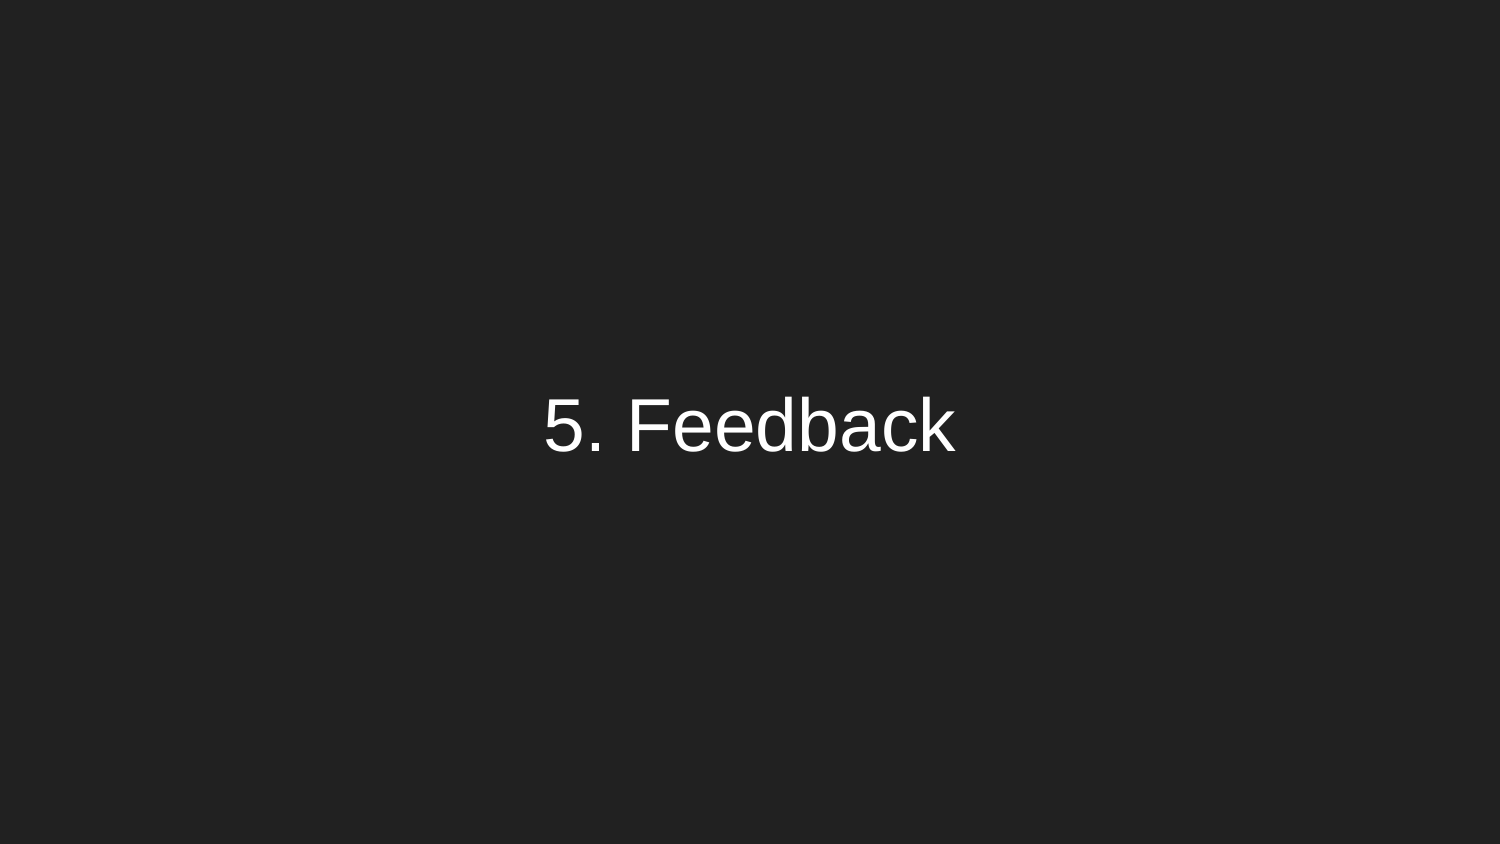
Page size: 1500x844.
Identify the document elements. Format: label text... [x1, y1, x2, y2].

title 5. Feedback [51, 352, 1449, 491]
